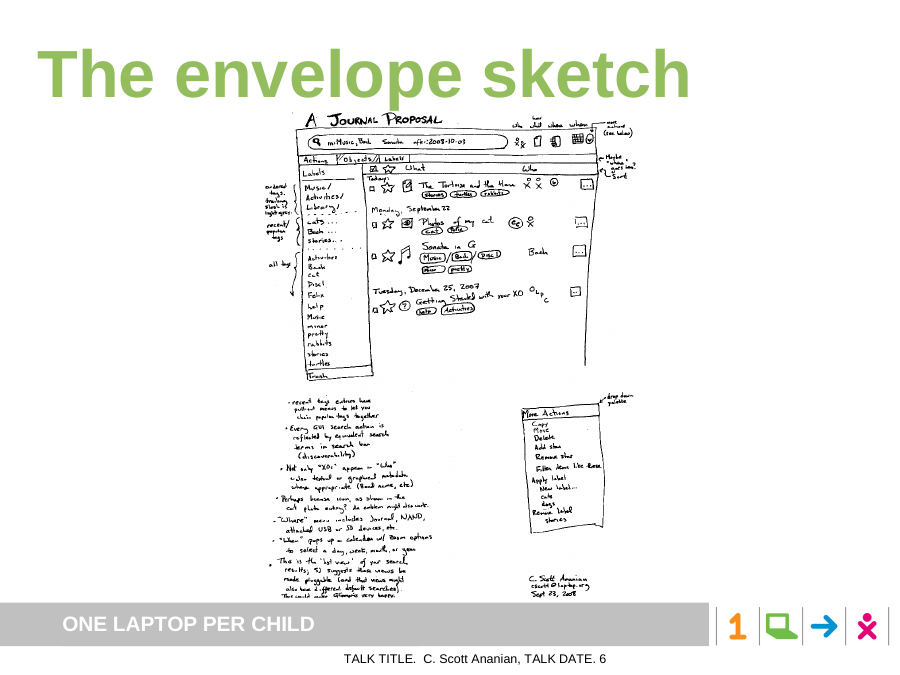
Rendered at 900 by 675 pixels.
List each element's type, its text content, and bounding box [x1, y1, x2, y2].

picture [262, 112, 638, 598]
title The envelope sketch [37, 37, 856, 211]
picture [709, 598, 898, 655]
